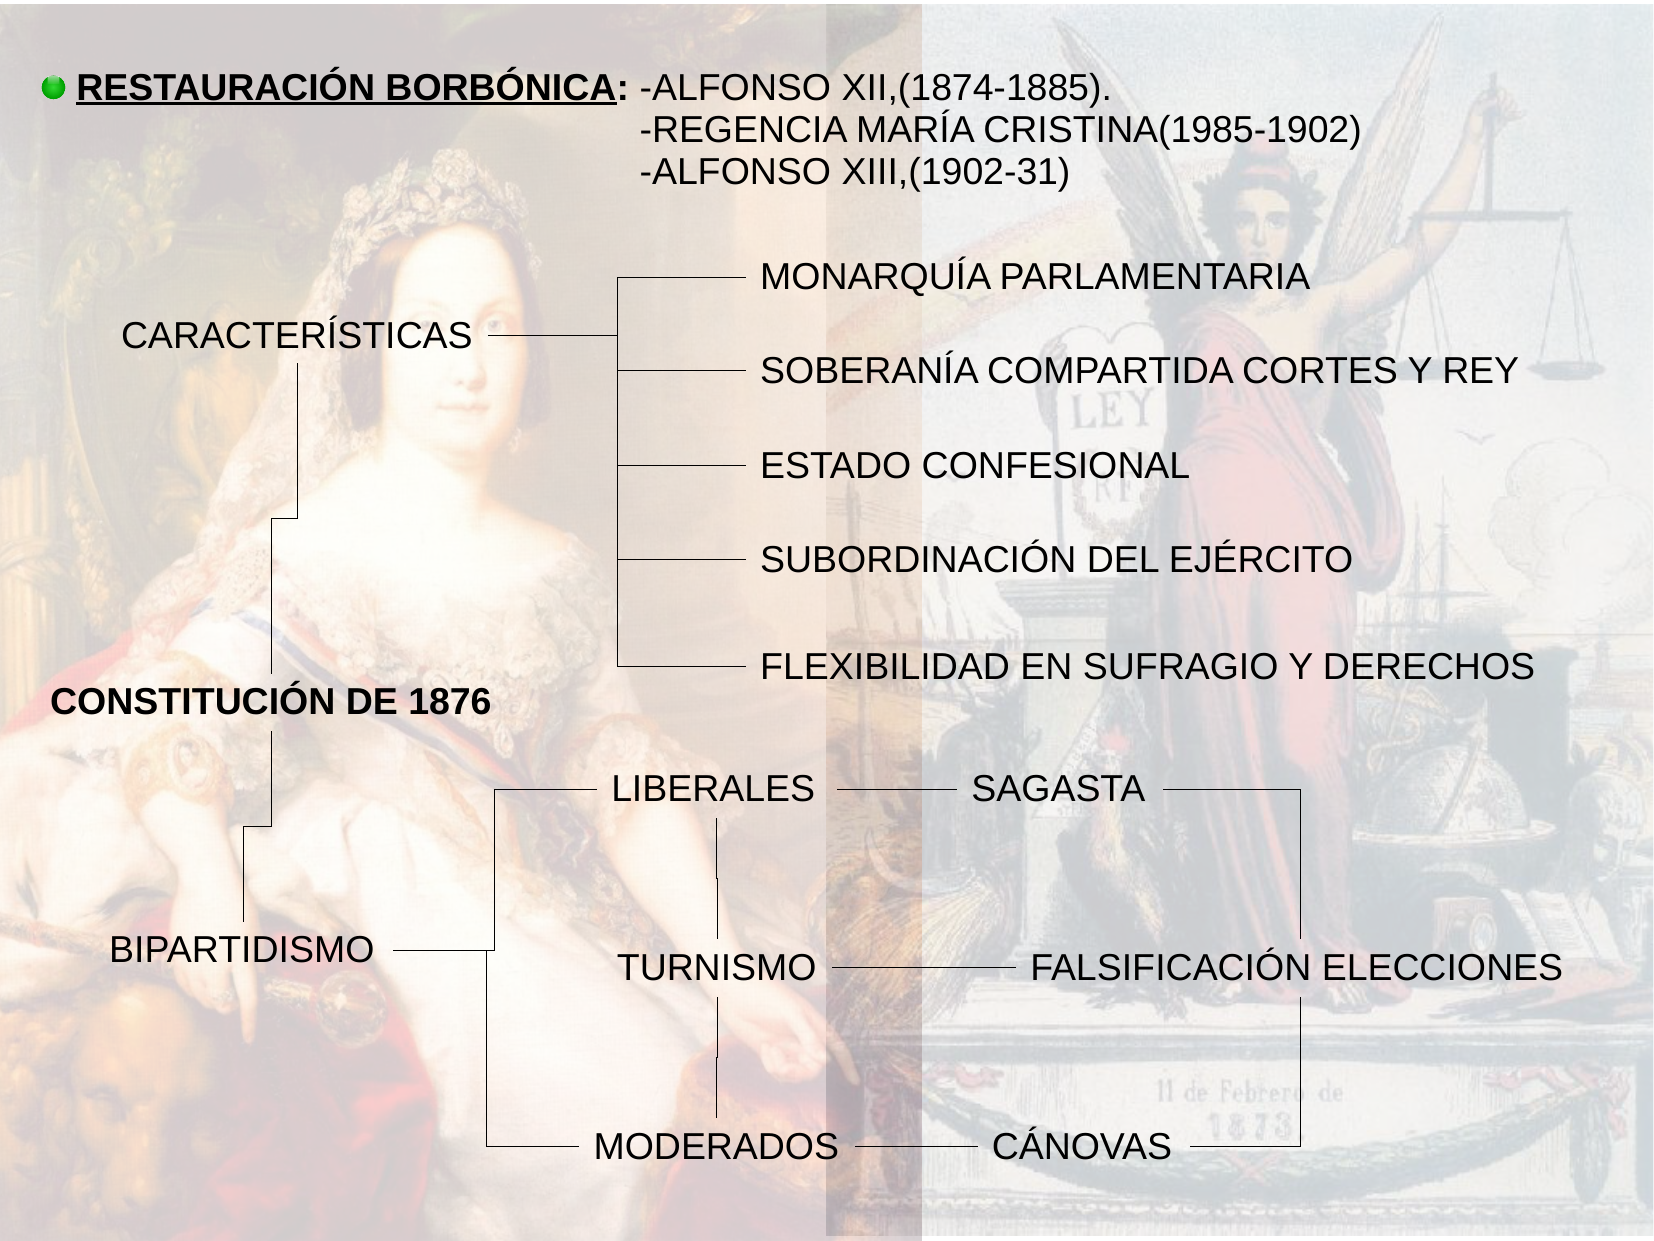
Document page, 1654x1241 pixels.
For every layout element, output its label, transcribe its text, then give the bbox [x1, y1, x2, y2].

text_box SAGASTA [956, 760, 1164, 819]
picture [0, 4, 1654, 1241]
text_box MONARQUÍA PARLAMENTARIA [745, 248, 1335, 307]
text_box CARACTERÍSTICAS [106, 307, 489, 364]
text_box CONSTITUCIÓN DE 1876 [35, 673, 507, 732]
text_box TURNISMO [602, 938, 833, 998]
text_box RESTAURACIÓN BORBÓNICA: -ALFONSO XII,(1874-1885). -REGENCIA MARÍA CRISTINA(1985-1902) -ALFONSO XIII,(1902-31) [26, 59, 1382, 204]
text_box SUBORDINACIÓN DEL EJÉRCITO [745, 531, 1369, 589]
text_box BIPARTIDISMO [94, 921, 394, 980]
text_box SOBERANÍA COMPARTIDA CORTES Y REY [745, 342, 1535, 400]
text_box LIBERALES [596, 760, 838, 819]
text_box FLEXIBILIDAD EN SUFRAGIO Y DERECHOS [745, 637, 1551, 695]
text_box MODERADOS [578, 1117, 856, 1176]
text_box CÁNOVAS [977, 1117, 1191, 1176]
text_box ESTADO CONFESIONAL [745, 437, 1207, 494]
text_box FALSIFICACIÓN ELECCIONES [1015, 938, 1586, 998]
